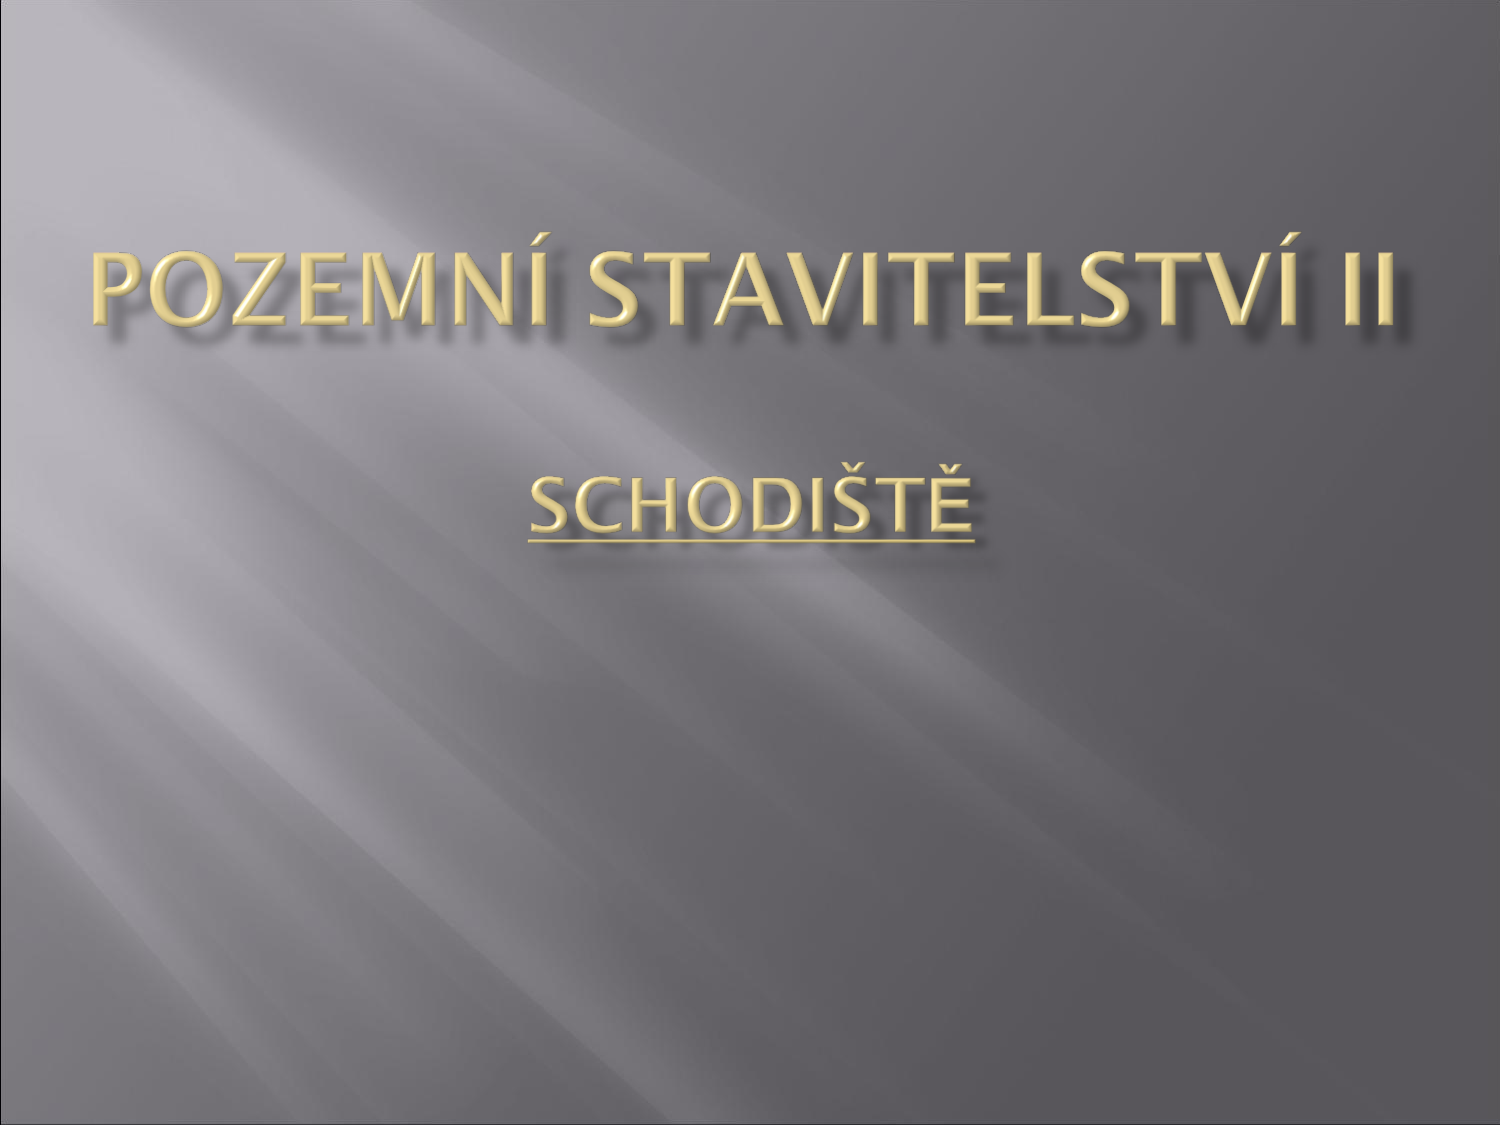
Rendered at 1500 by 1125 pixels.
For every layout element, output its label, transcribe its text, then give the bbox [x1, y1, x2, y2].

picture [0, 0, 1500, 1125]
text_box [22, 195, 1498, 384]
text_box NNÁZVOSLOVÍ SCHODIŠTĚ NNAVRHOVÁNÍ SCHODIŠTĚ [218, 657, 1269, 1125]
